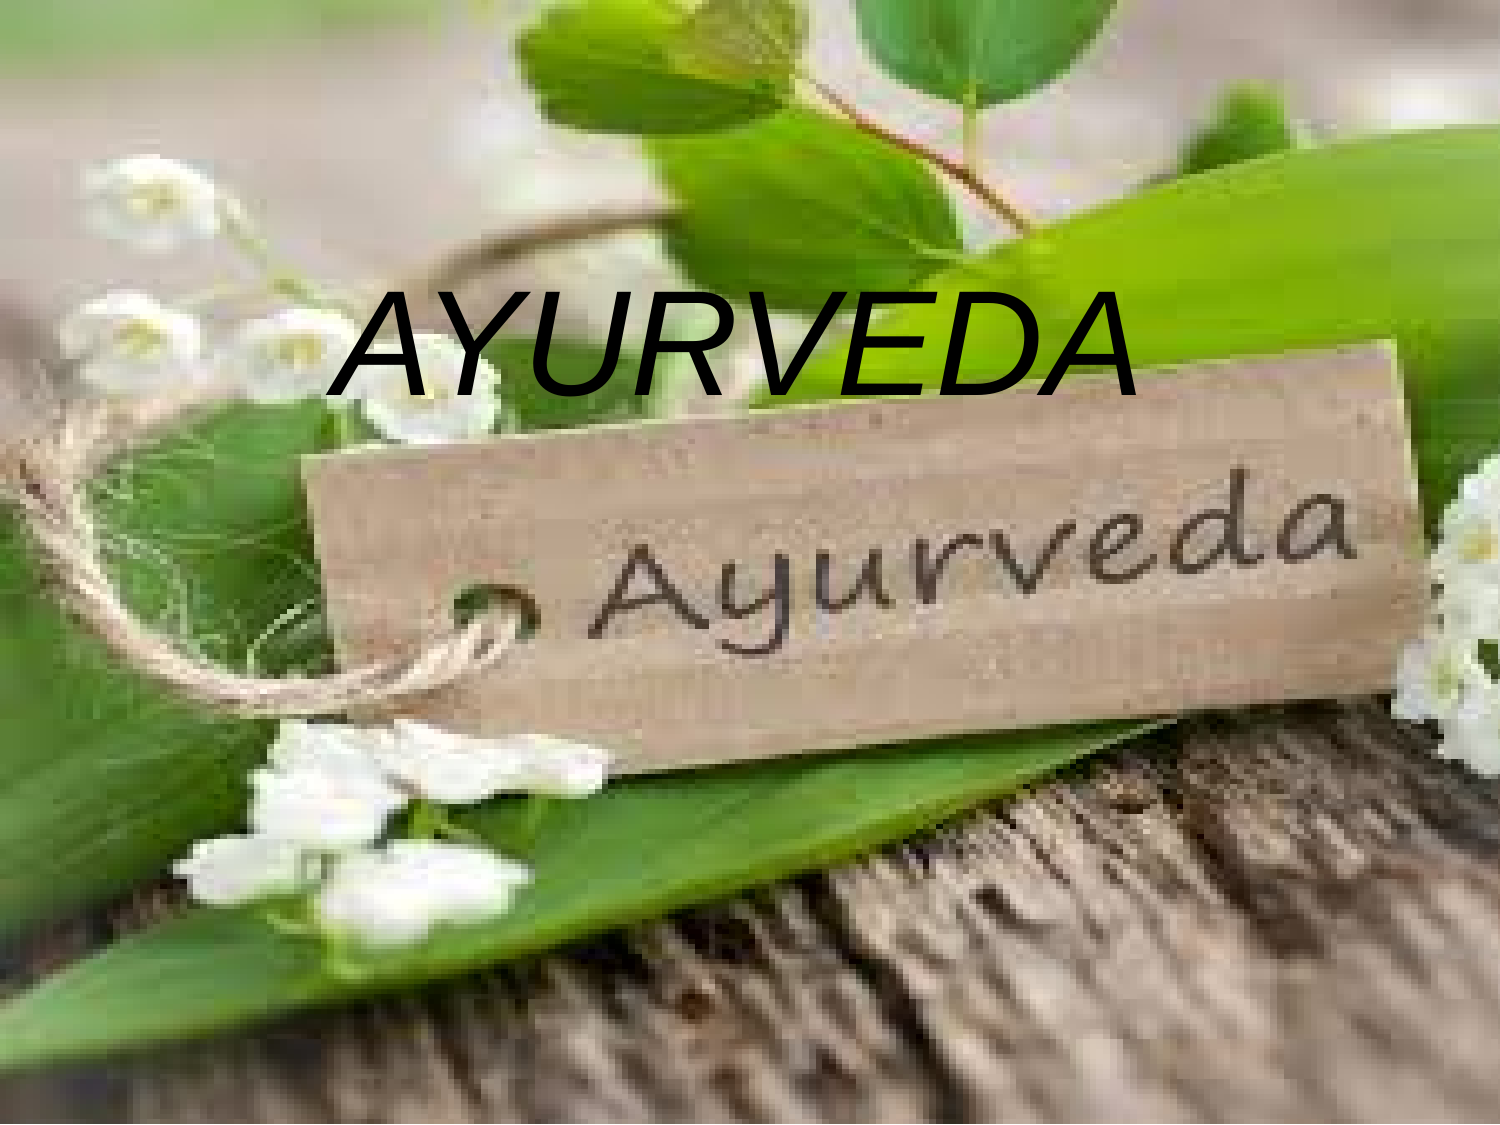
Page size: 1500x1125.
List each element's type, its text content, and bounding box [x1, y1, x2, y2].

title AYURVEDA [101, 214, 1377, 456]
picture [0, 0, 1500, 1124]
subtitle [283, 795, 1334, 1084]
